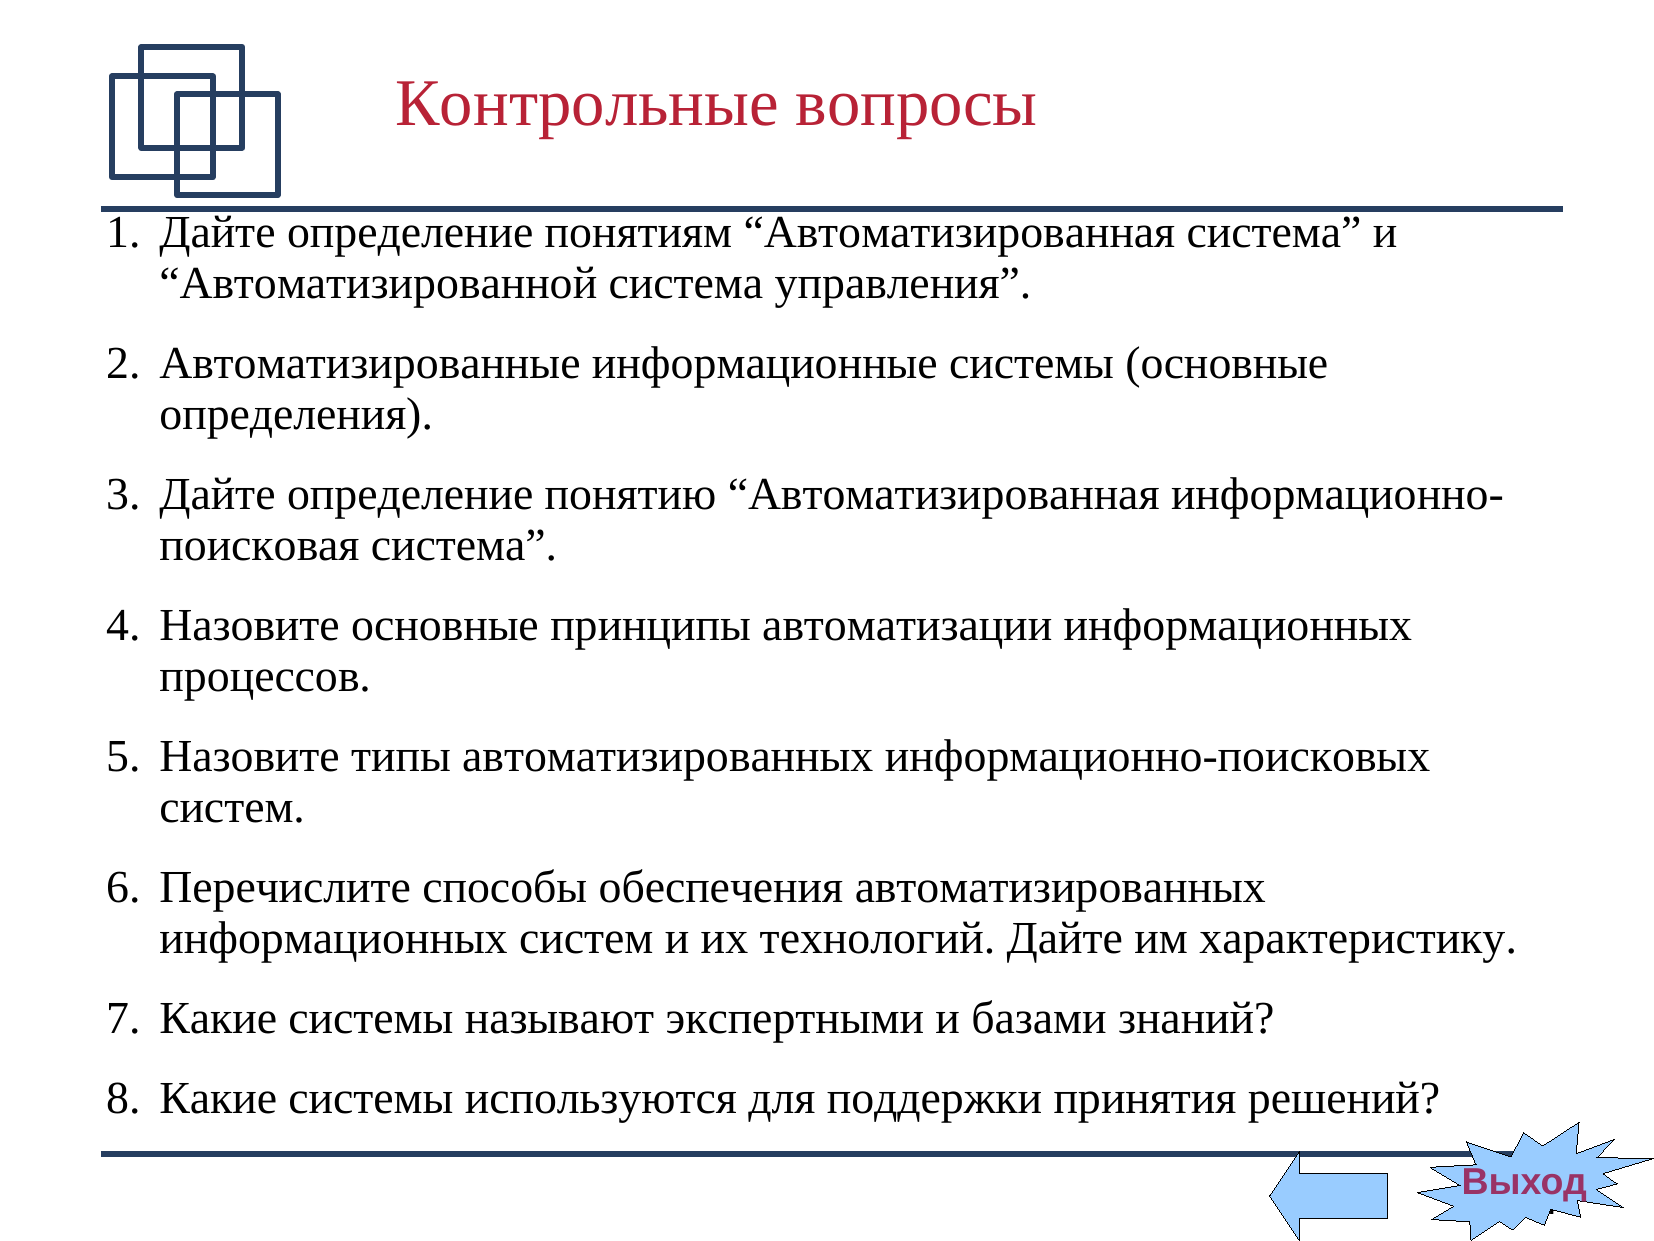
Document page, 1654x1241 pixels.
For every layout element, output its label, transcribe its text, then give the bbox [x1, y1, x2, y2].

text_box Контрольные вопросы [395, 66, 1565, 141]
list Дайте определение понятиям “Автоматизированная система” и “Автоматизированной система управления”. Автоматизированные информационные системы (основные определения). Дайте определение понятию “Автоматизированная информационно-поисковая система”. Назовите основные принципы автоматизации информационных процессов. Назовите типы автоматизированных информационно-поисковых систем. Перечислите способы обеспечения автоматизированных информационных систем и их технологий. Дайте им характеристику. Какие системы называют экспертными и базами знаний? Какие системы используются для поддержки принятия решений? [88, 206, 1577, 1128]
text_box [1269, 1151, 1388, 1241]
text_box Выход [1417, 1122, 1654, 1241]
